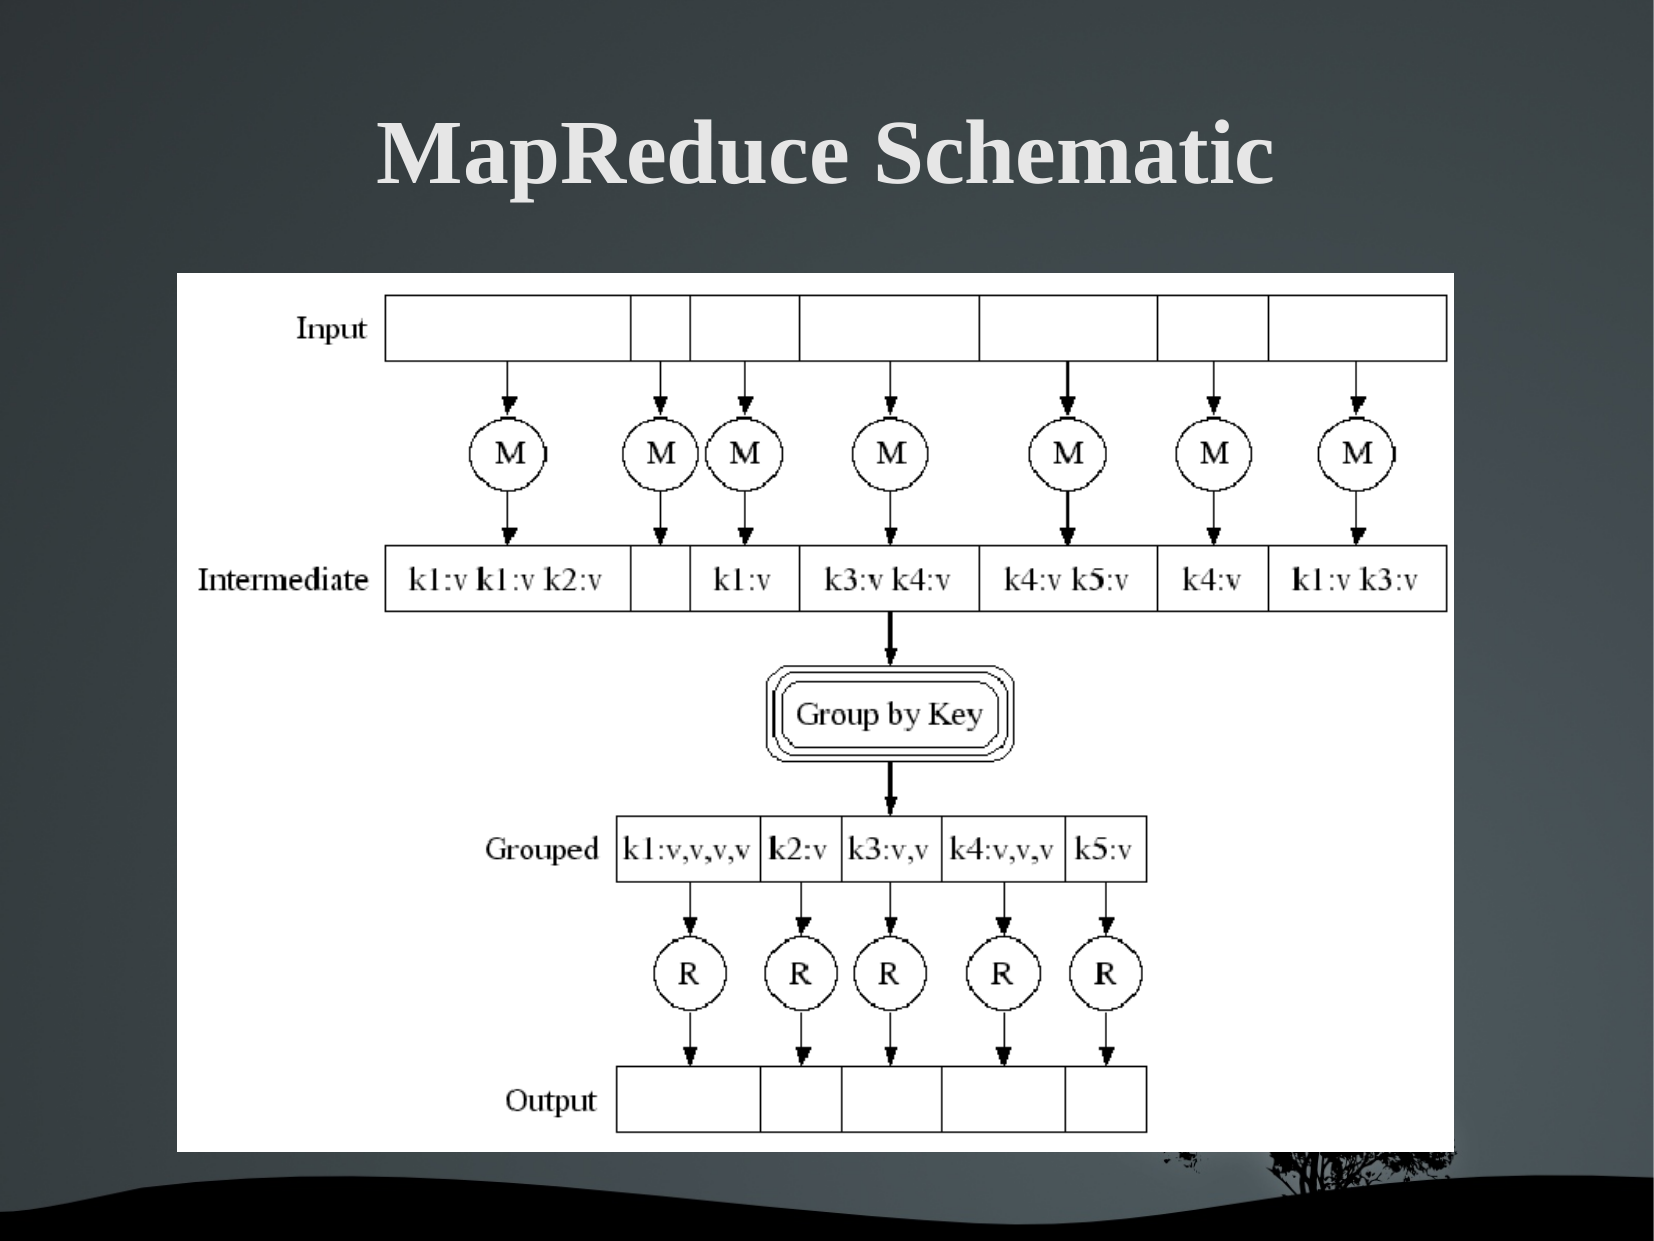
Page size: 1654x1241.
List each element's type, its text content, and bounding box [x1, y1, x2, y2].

title MapReduce Schematic [82, 56, 1571, 250]
picture [0, 0, 1654, 1241]
